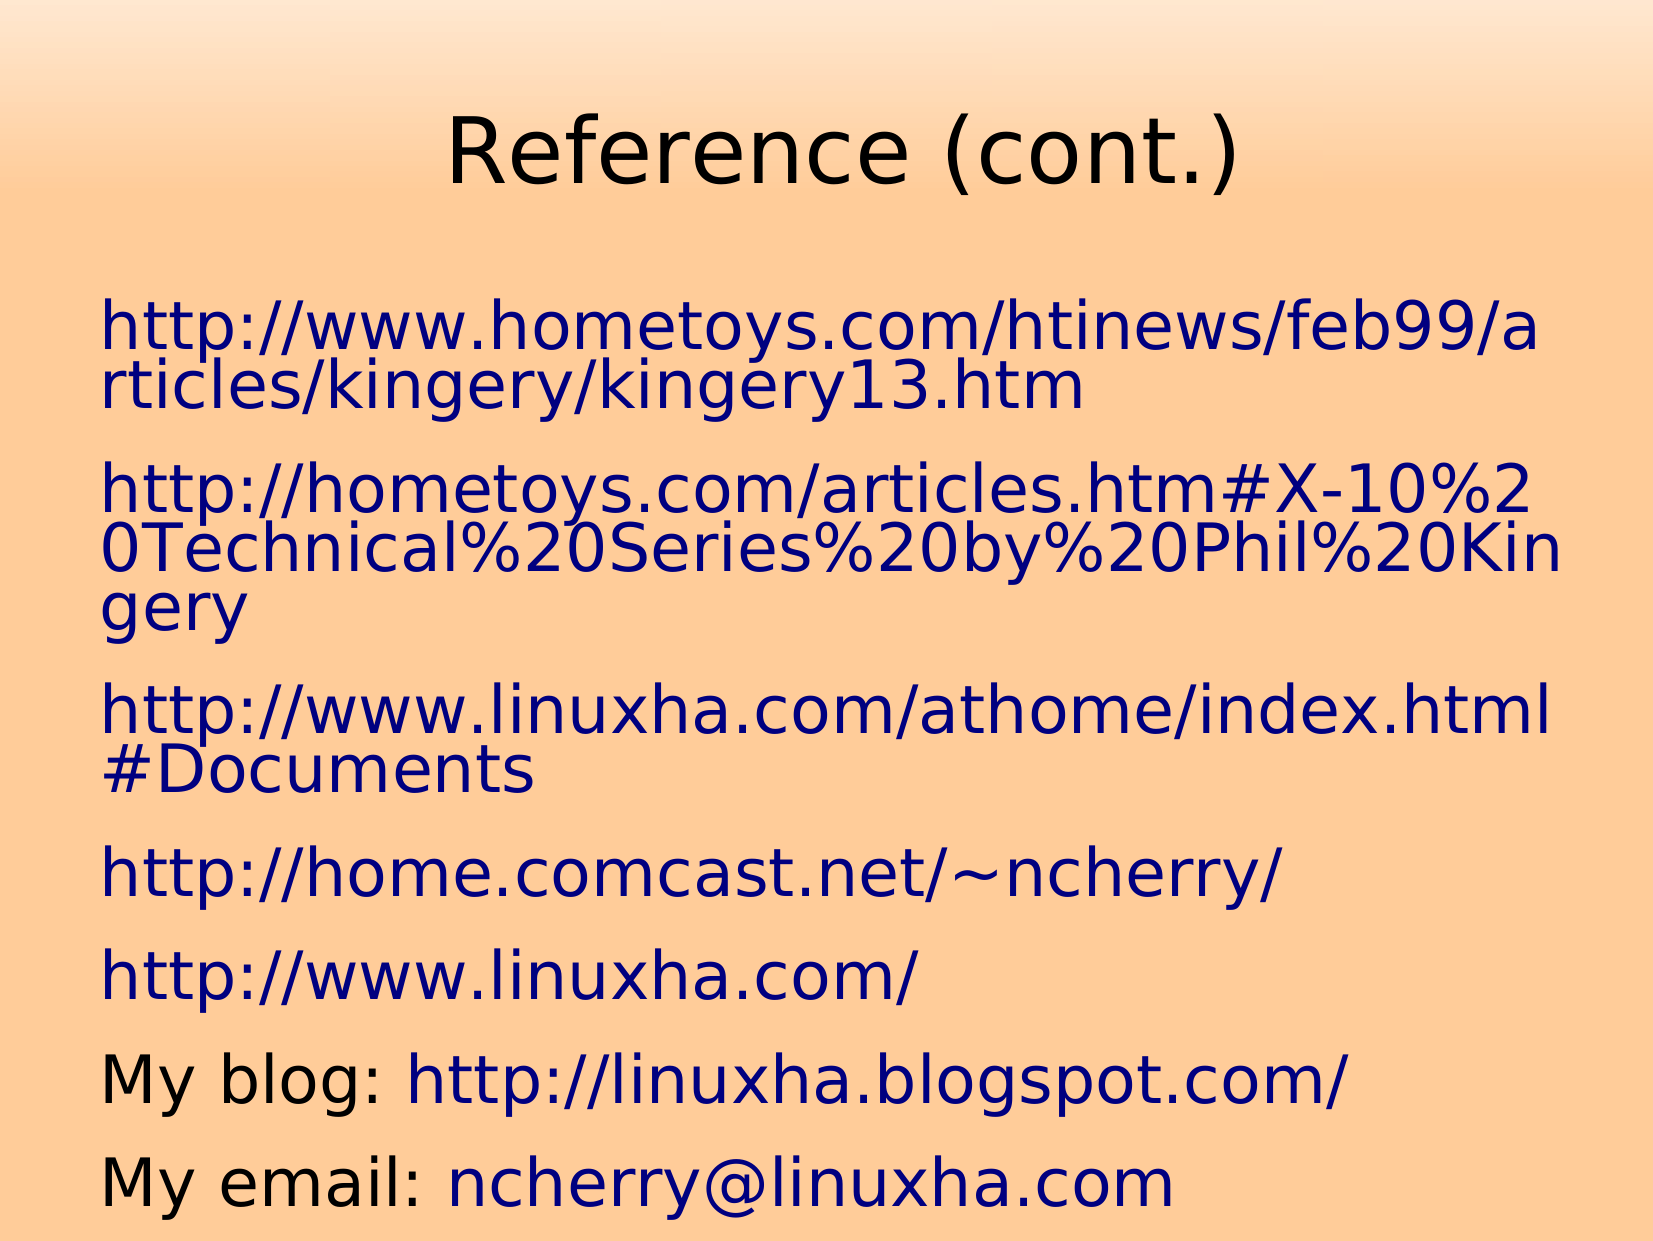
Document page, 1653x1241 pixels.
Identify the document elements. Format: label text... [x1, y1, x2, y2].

picture [0, 0, 1653, 188]
title Reference (cont.) [82, 56, 1570, 250]
list http://www.hometoys.com/htinews/feb99/articles/kingery/kingery13.htm http://hometoys.com/articles.htm#X-10%20Technical%20Series%20by%20Phil%20Kingery http://www.linuxha.com/athome/index.html#Documents http://home.comcast.net/~ncherry/ http://www.linuxha.com/ My blog: http://linuxha.blogspot.com/ My email: ncherry@linuxha.com [82, 290, 1570, 1095]
